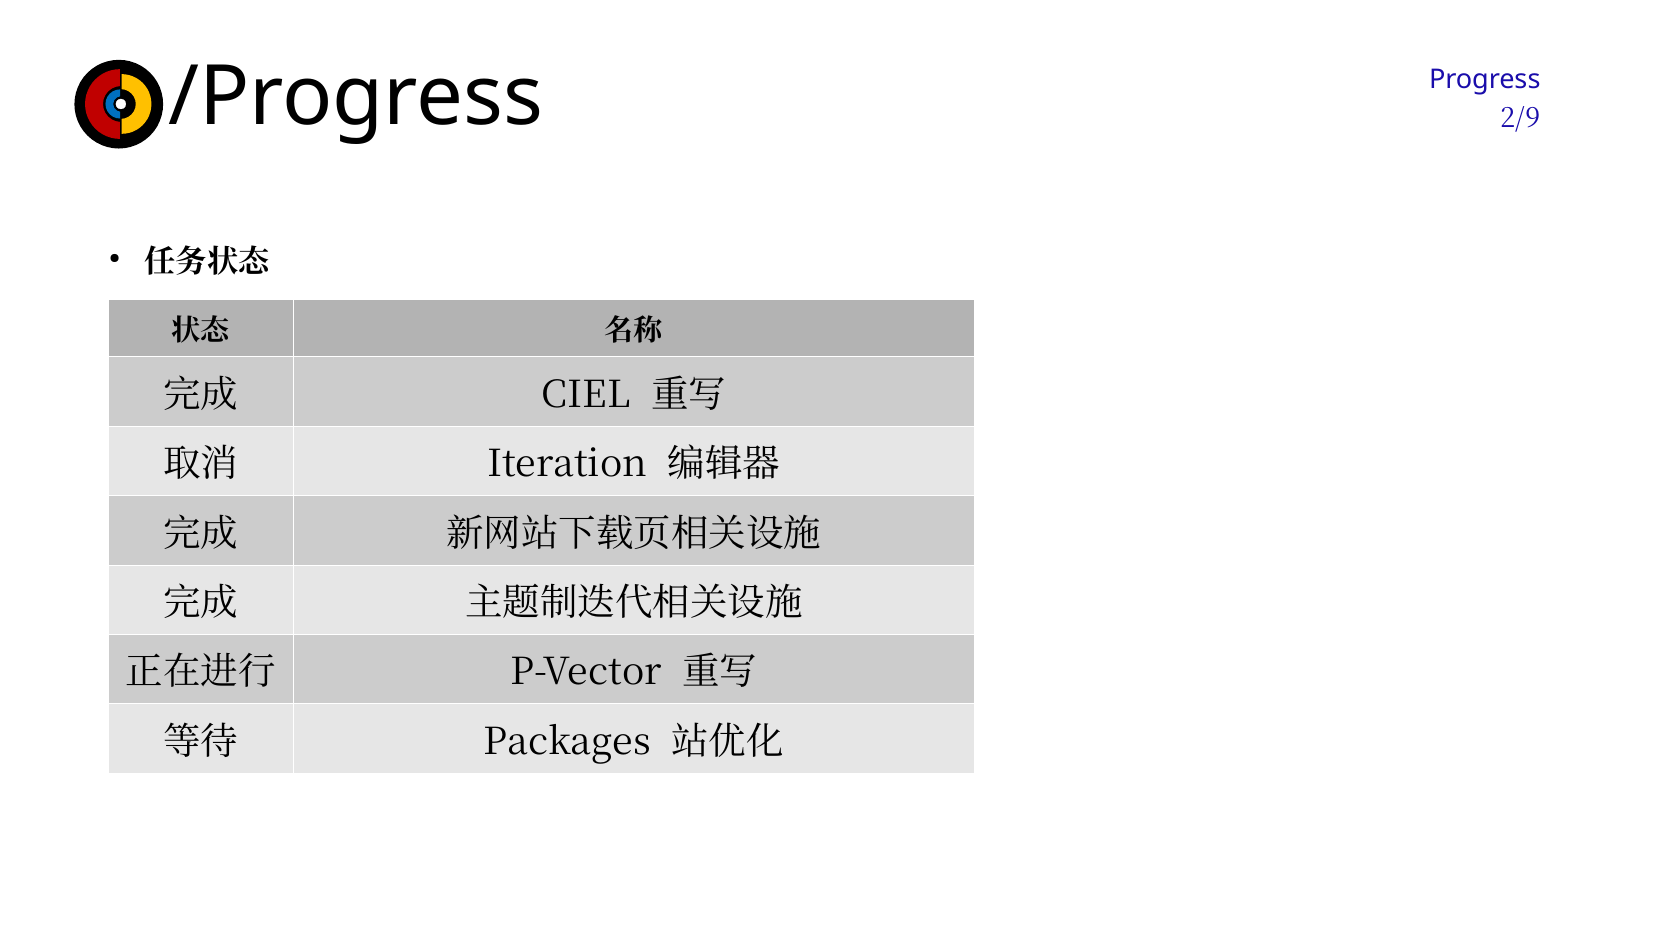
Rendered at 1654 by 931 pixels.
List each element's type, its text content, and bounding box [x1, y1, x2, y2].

table_cell P-Vector 重写 [294, 635, 974, 703]
text_box 任务状态 [94, 206, 980, 302]
table_cell 取消 [109, 427, 293, 495]
table_cell 正在进行 [109, 635, 293, 703]
table_cell Packages 站优化 [294, 704, 974, 773]
table_cell 完成 [109, 357, 293, 426]
table_cell 完成 [109, 496, 293, 565]
table_cell Iteration 编辑器 [294, 427, 974, 495]
table_cell 主题制迭代相关设施 [294, 566, 974, 634]
table_cell 等待 [109, 704, 293, 773]
table_cell 完成 [109, 566, 293, 634]
table_cell 新网站下载页相关设施 [294, 496, 974, 565]
table_header 状态 [109, 300, 293, 356]
picture [71, 57, 153, 151]
table_cell CIEL 重写 [294, 357, 974, 426]
text_box Progress <编号>/9 [1414, 52, 1592, 223]
table_header 名称 [294, 300, 974, 356]
text_box /Progress [153, 28, 697, 163]
